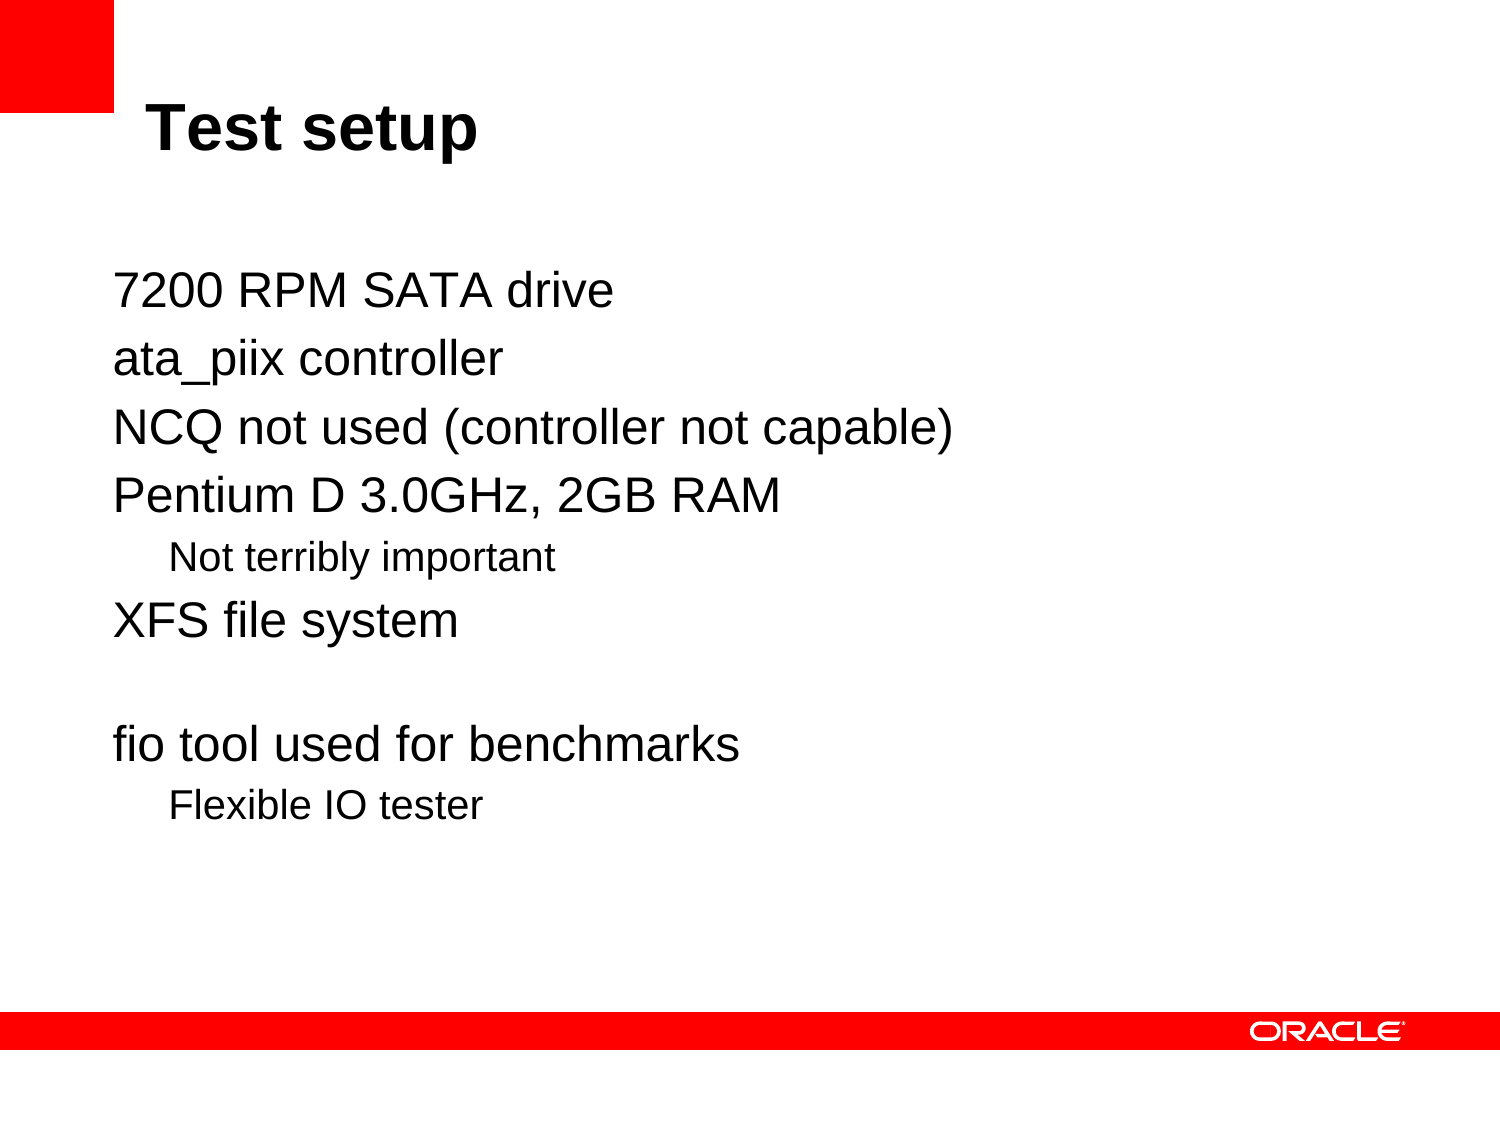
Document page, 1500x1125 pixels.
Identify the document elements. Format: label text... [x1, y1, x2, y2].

title Test setup [145, 57, 1390, 198]
list 7200 RPM SATA drive ata_piix controller NCQ not used (controller not capable) Pentium D 3.0GHz, 2GB RAM Not terribly important XFS file system fio tool used for benchmarks Flexible IO tester [112, 262, 1349, 961]
picture [0, 0, 114, 113]
picture [0, 1012, 1500, 1050]
